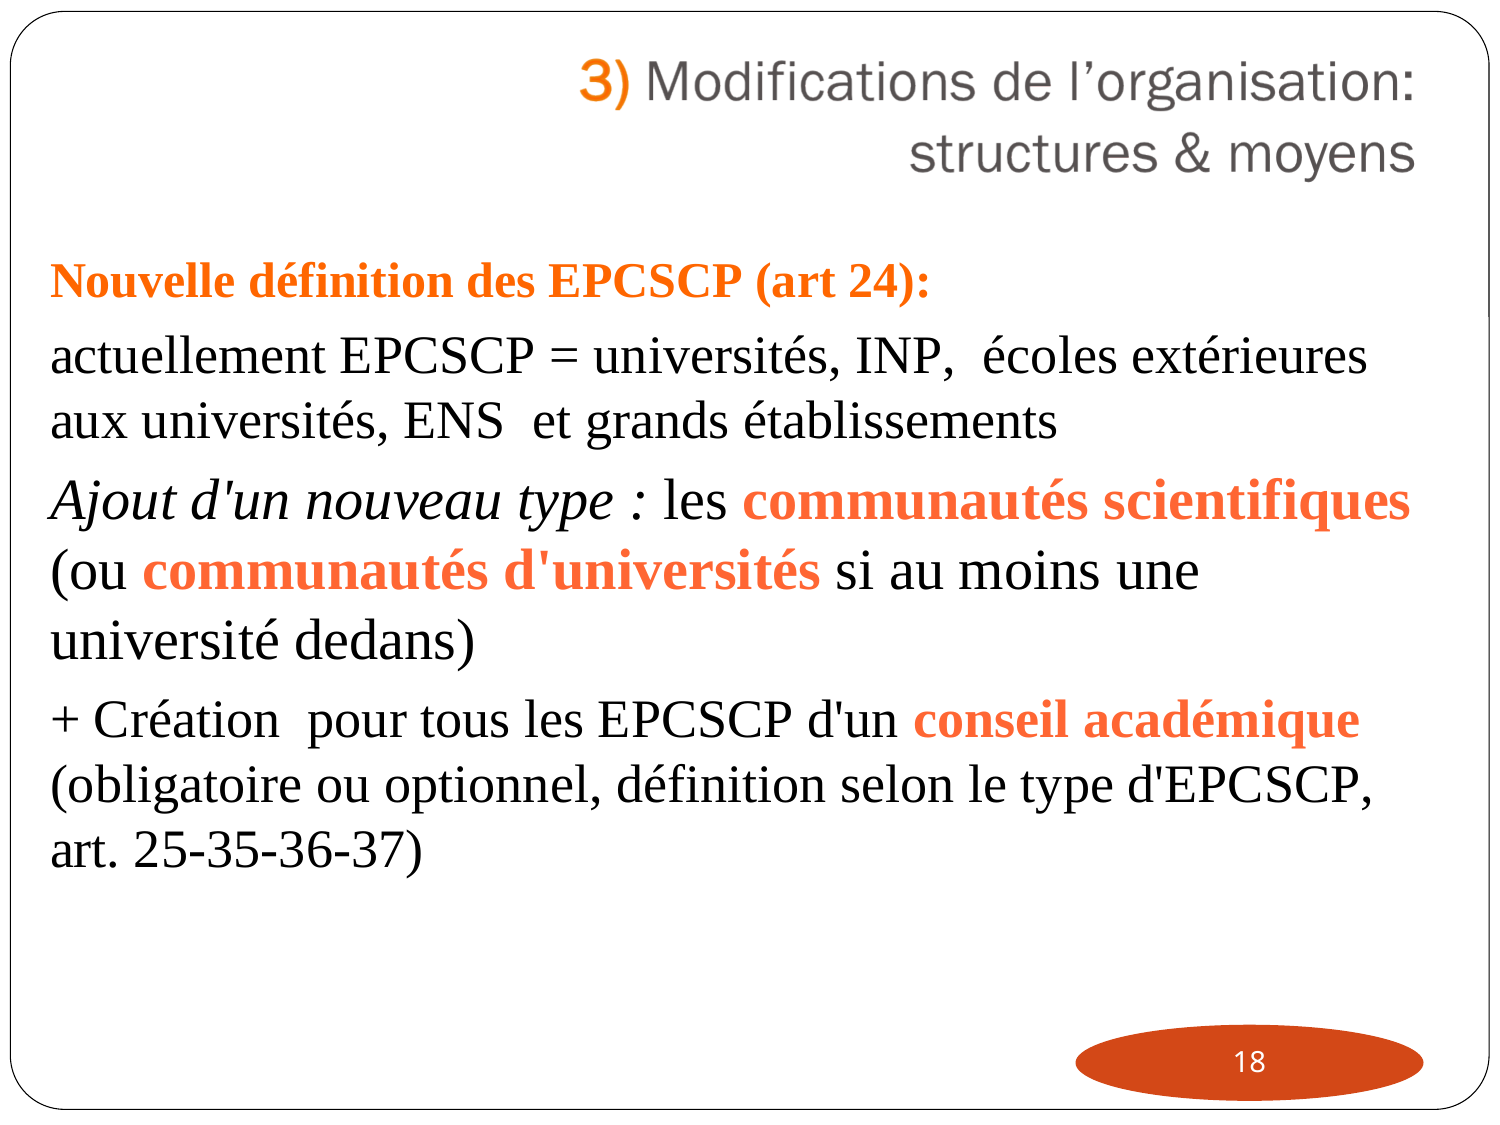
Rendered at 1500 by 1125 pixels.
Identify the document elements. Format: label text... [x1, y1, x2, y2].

text_box <numéro> [1075, 1024, 1424, 1101]
text_box Nouvelle définition des EPCSCP (art 24): actuellement EPCSCP = universités, INP, écoles extérieures aux universités, ENS et grands établissements Ajout d'un nouveau type : les communautés scientifiques (ou communautés d'universités si au moins une université dedans) + Création pour tous les EPCSCP d'un conseil académique (obligatoire ou optionnel, définition selon le type d'EPCSCP, art. 25-35-36-37) [49, 219, 1413, 983]
picture [198, 36, 1432, 198]
